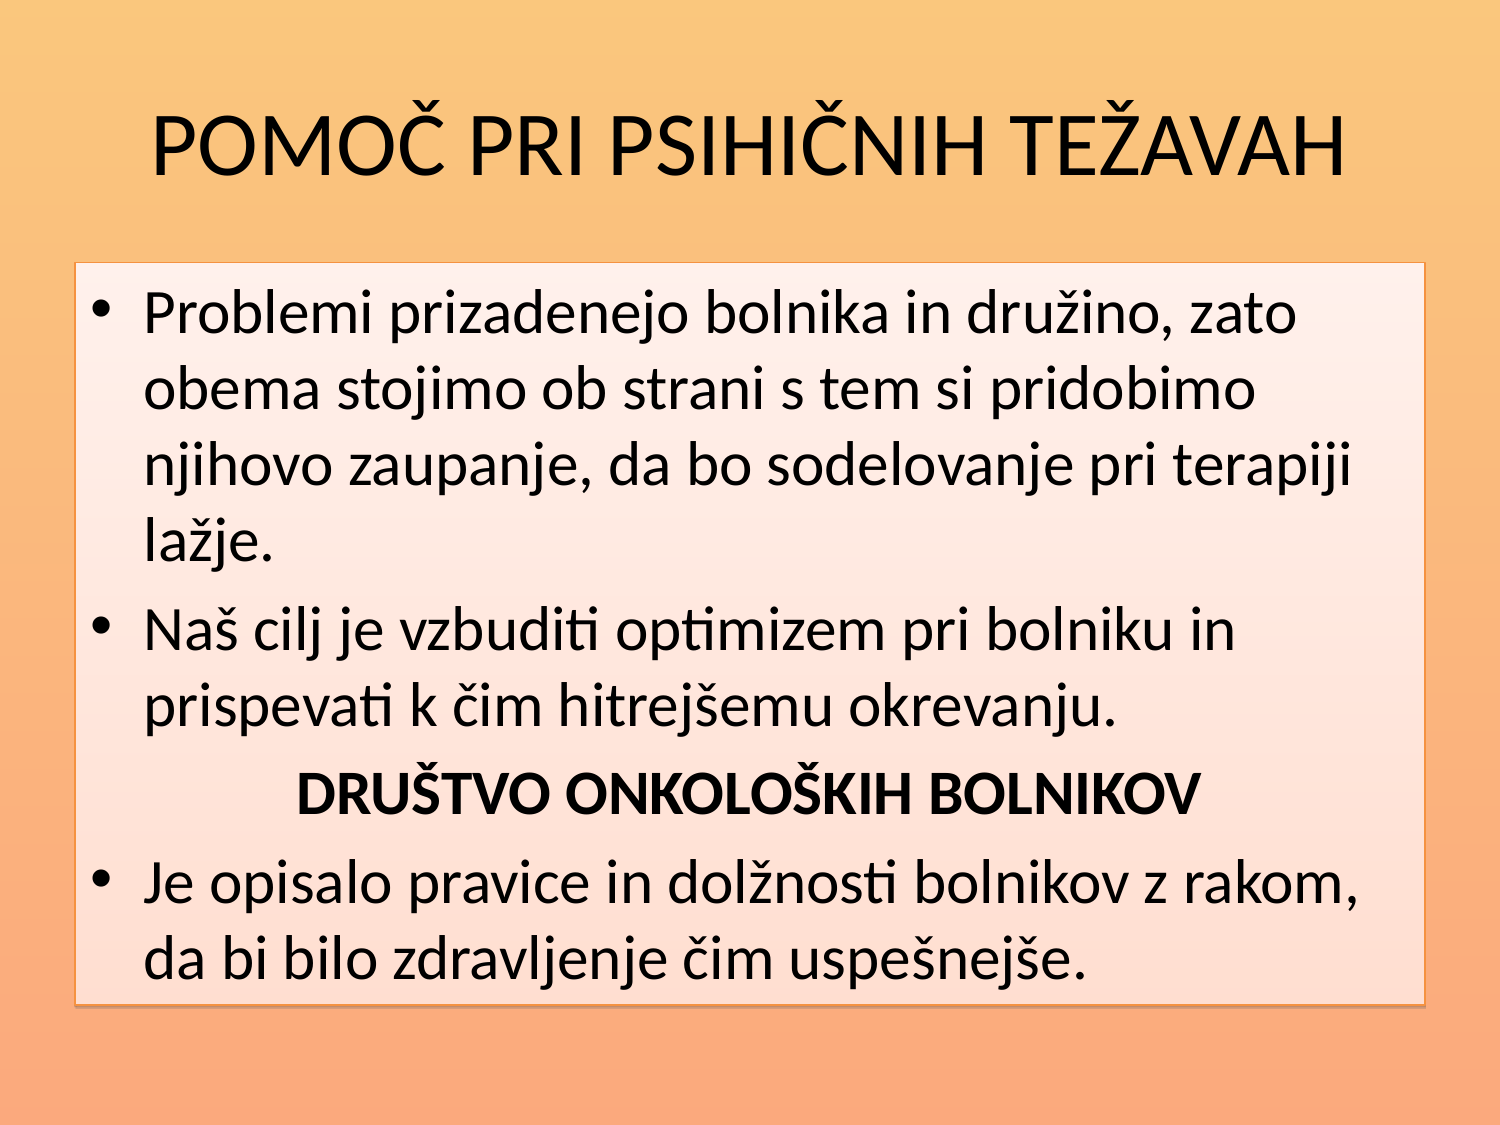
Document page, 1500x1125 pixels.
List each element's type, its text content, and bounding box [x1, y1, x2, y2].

list Problemi prizadenejo bolnika in družino, zato obema stojimo ob strani s tem si pridobimo njihovo zaupanje, da bo sodelovanje pri terapiji lažje. Naš cilj je vzbuditi optimizem pri bolniku in prispevati k čim hitrejšemu okrevanju. DRUŠTVO ONKOLOŠKIH BOLNIKOV Je opisalo pravice in dolžnosti bolnikov z rakom, da bi bilo zdravljenje čim uspešnejše. [75, 262, 1425, 1005]
title POMOČ PRI PSIHIČNIH TEŽAVAH [75, 45, 1425, 233]
